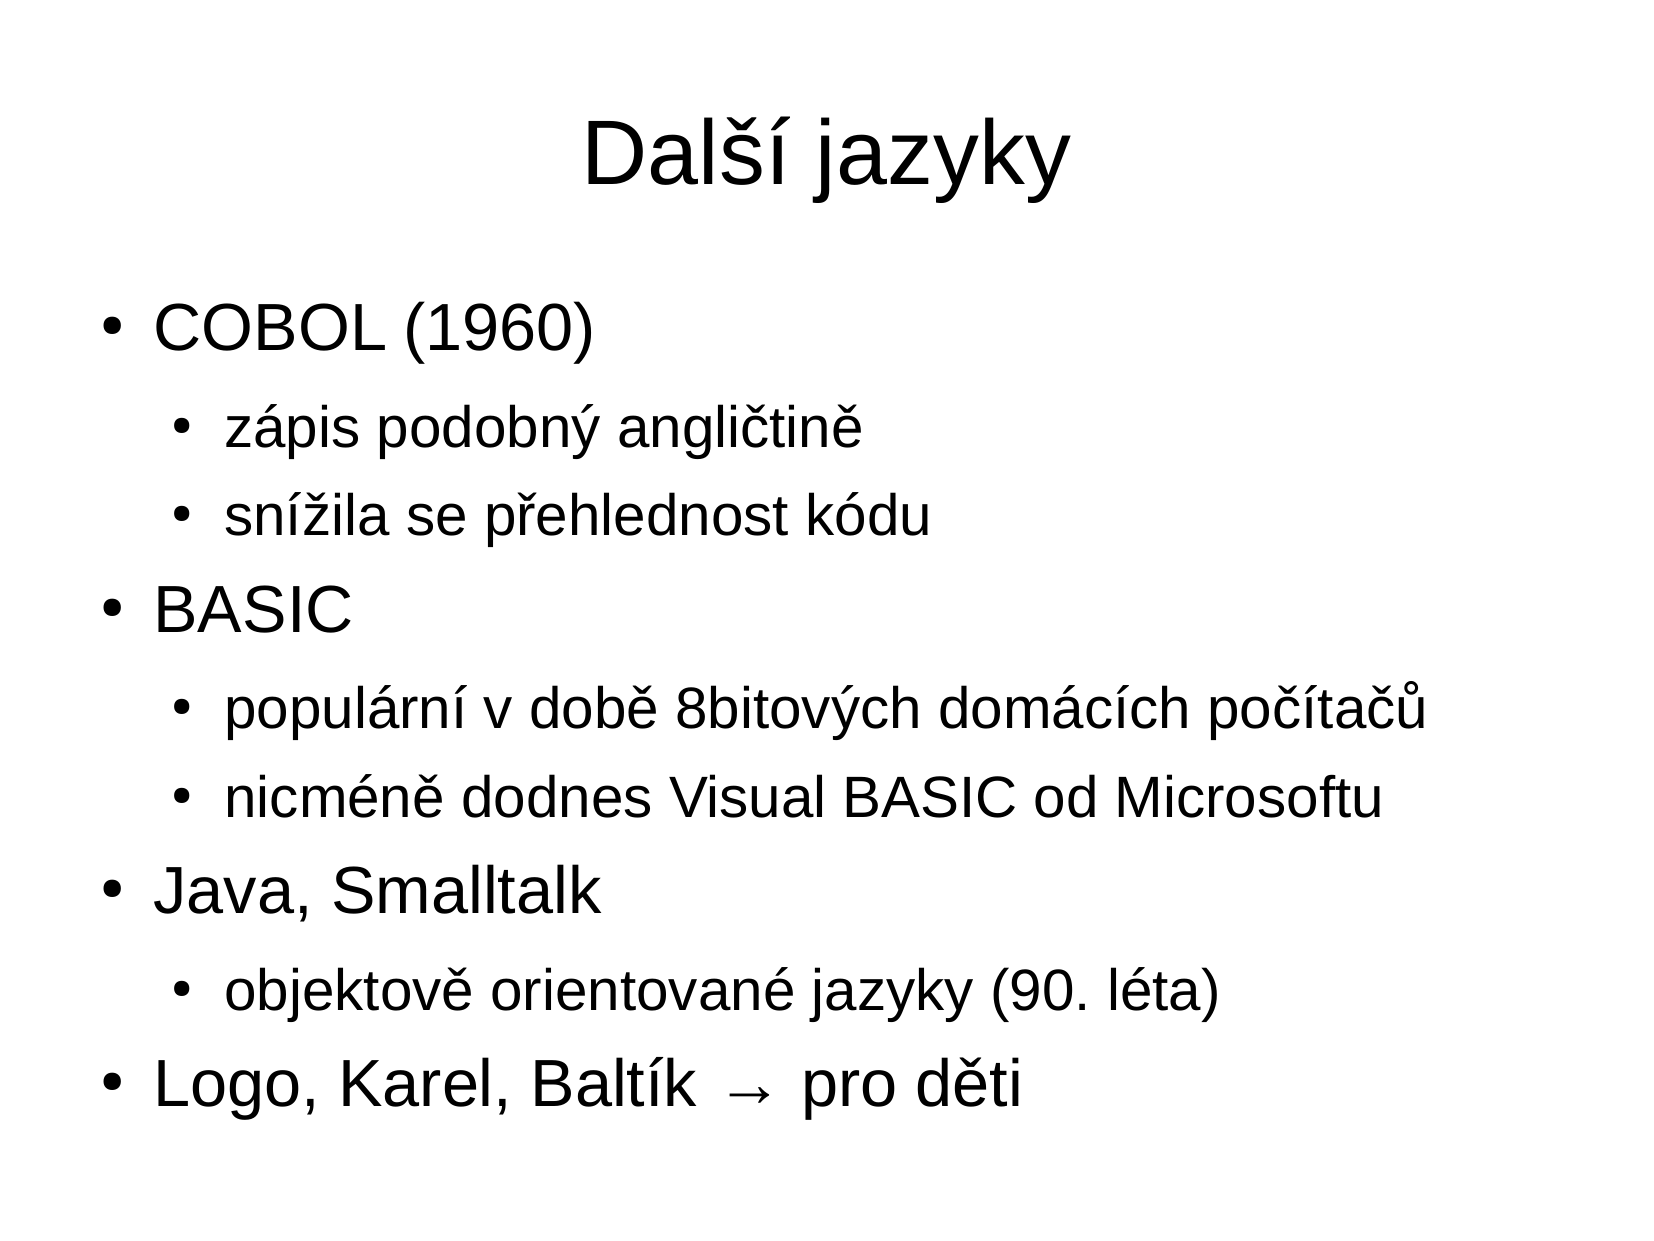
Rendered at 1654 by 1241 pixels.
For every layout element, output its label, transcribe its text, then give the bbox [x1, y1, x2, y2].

list COBOL (1960) zápis podobný angličtině snížila se přehlednost kódu BASIC populární v době 8bitových domácích počítačů nicméně dodnes Visual BASIC od Microsoftu Java, Smalltalk objektově orientované jazyky (90. léta) Logo, Karel, Baltík → pro děti [82, 290, 1571, 1122]
title Další jazyky [82, 49, 1571, 257]
